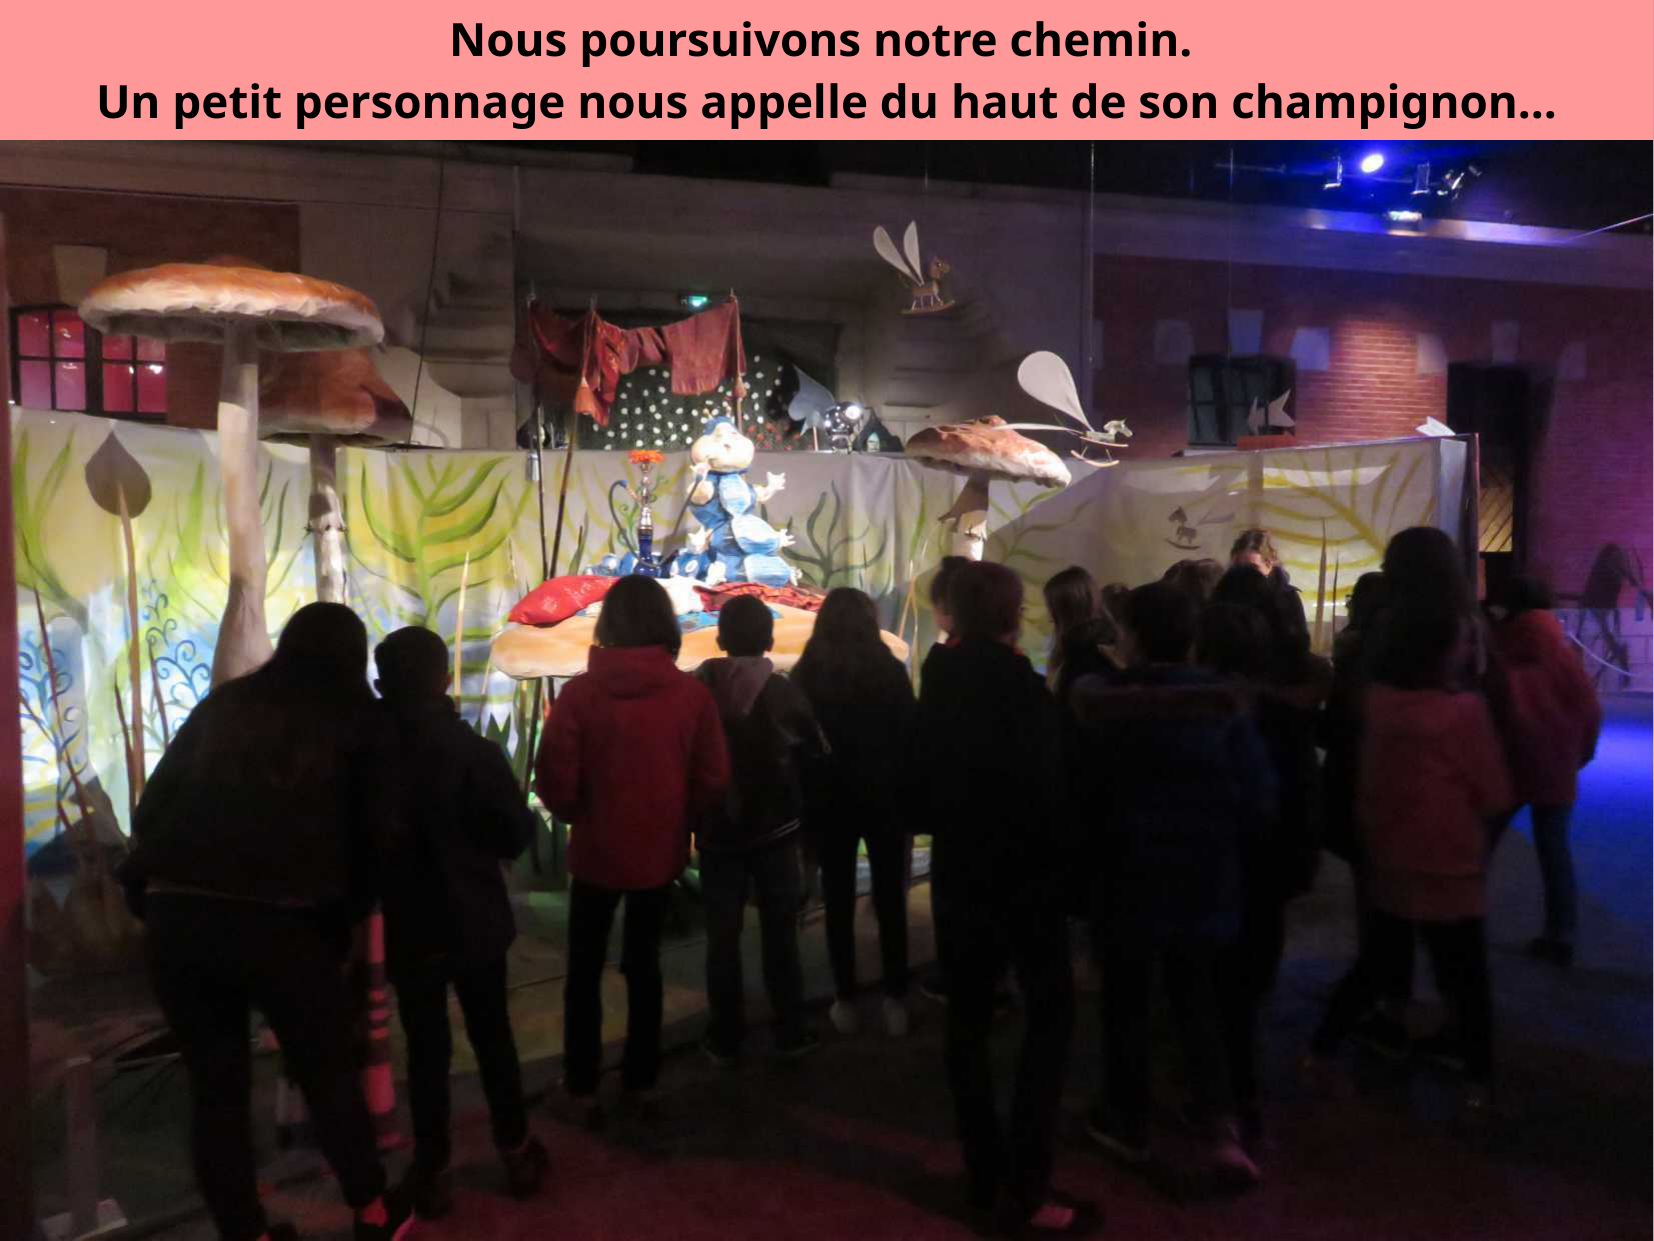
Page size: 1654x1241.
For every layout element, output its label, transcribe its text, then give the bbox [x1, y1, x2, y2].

picture [0, 140, 1654, 1241]
text_box Nous poursuivons notre chemin. Un petit personnage nous appelle du haut de son champignon... [0, 0, 1654, 130]
